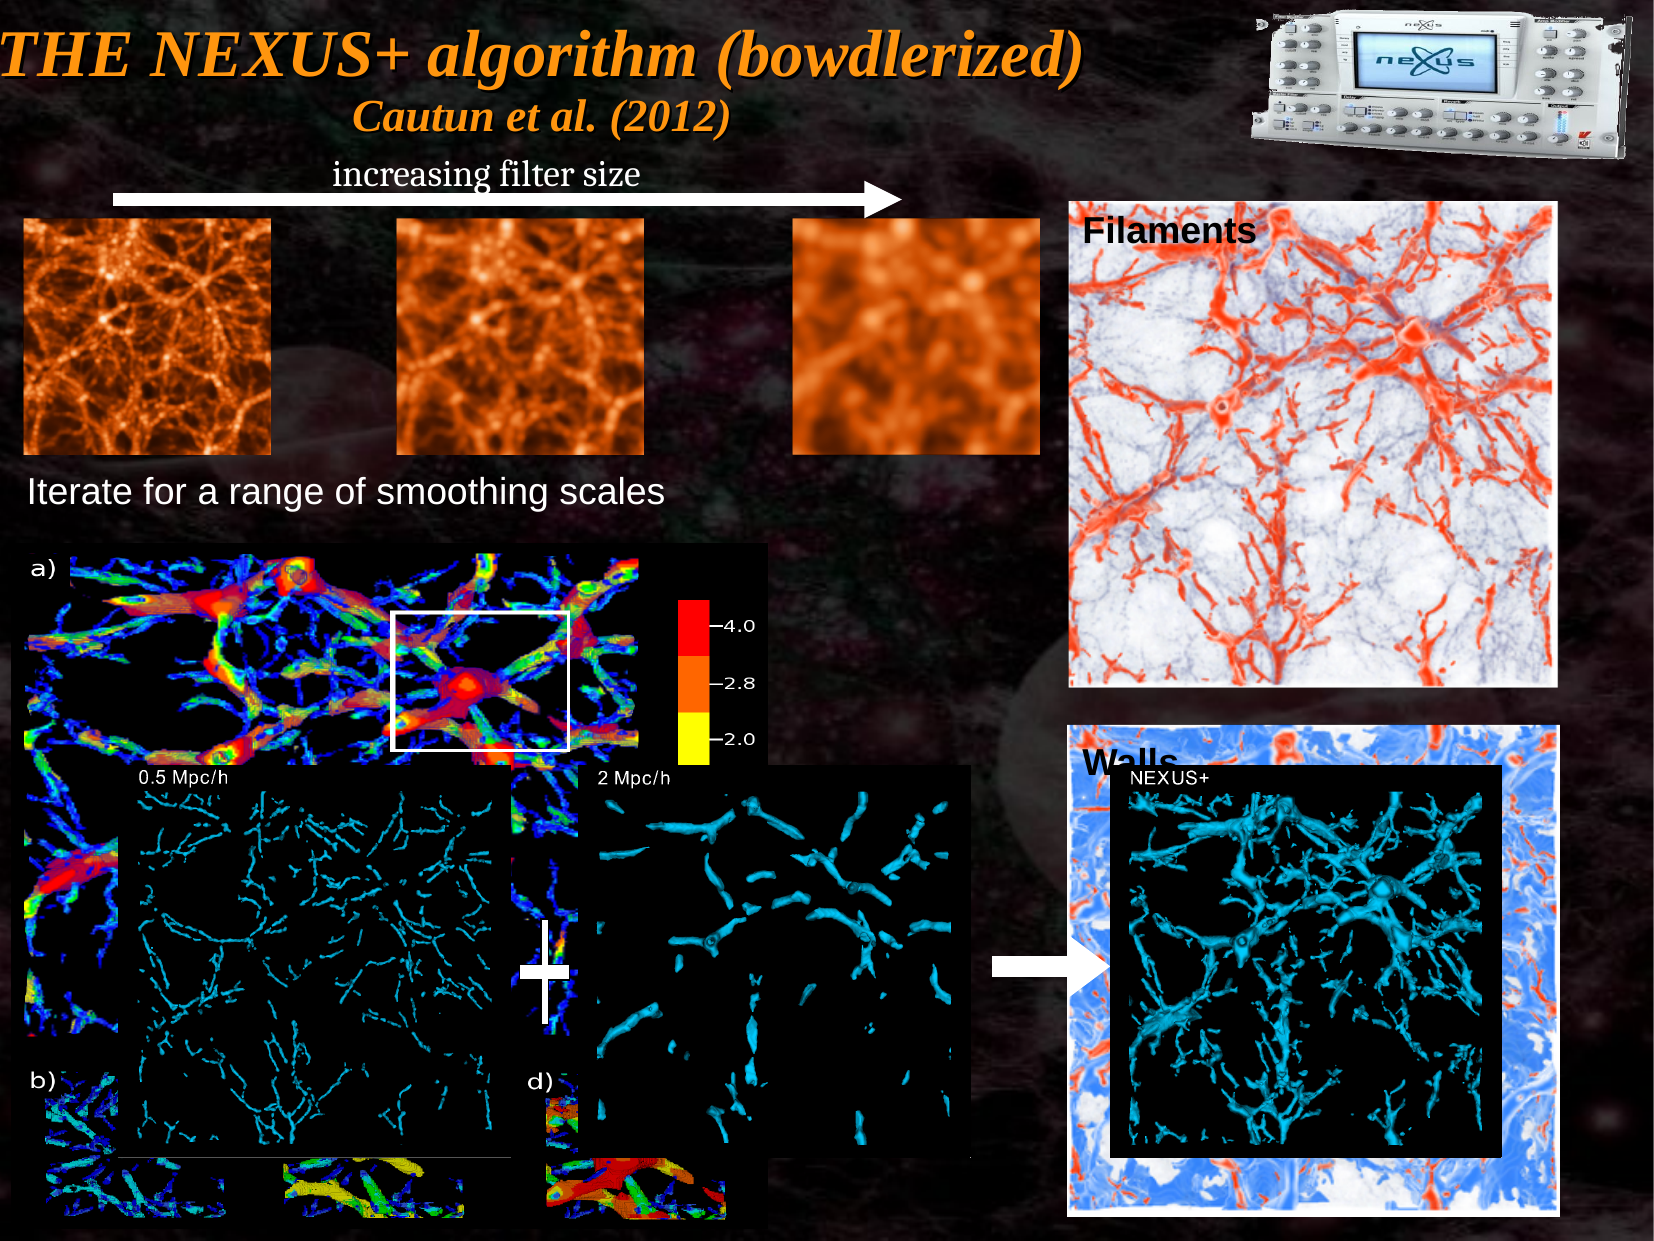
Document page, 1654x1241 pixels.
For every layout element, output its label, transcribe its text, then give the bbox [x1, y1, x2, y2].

title THE NEXUS+ algorithm (bowdlerized) Cautun et al. (2012) [0, 16, 1134, 142]
picture [0, 0, 1654, 1241]
text_box Walls [1067, 734, 1276, 792]
text_box Filaments [1067, 201, 1276, 259]
text_box increasing filter size [317, 141, 656, 203]
text_box Iterate for a range of smoothing scales [11, 462, 851, 520]
text_box + [519, 918, 570, 1026]
